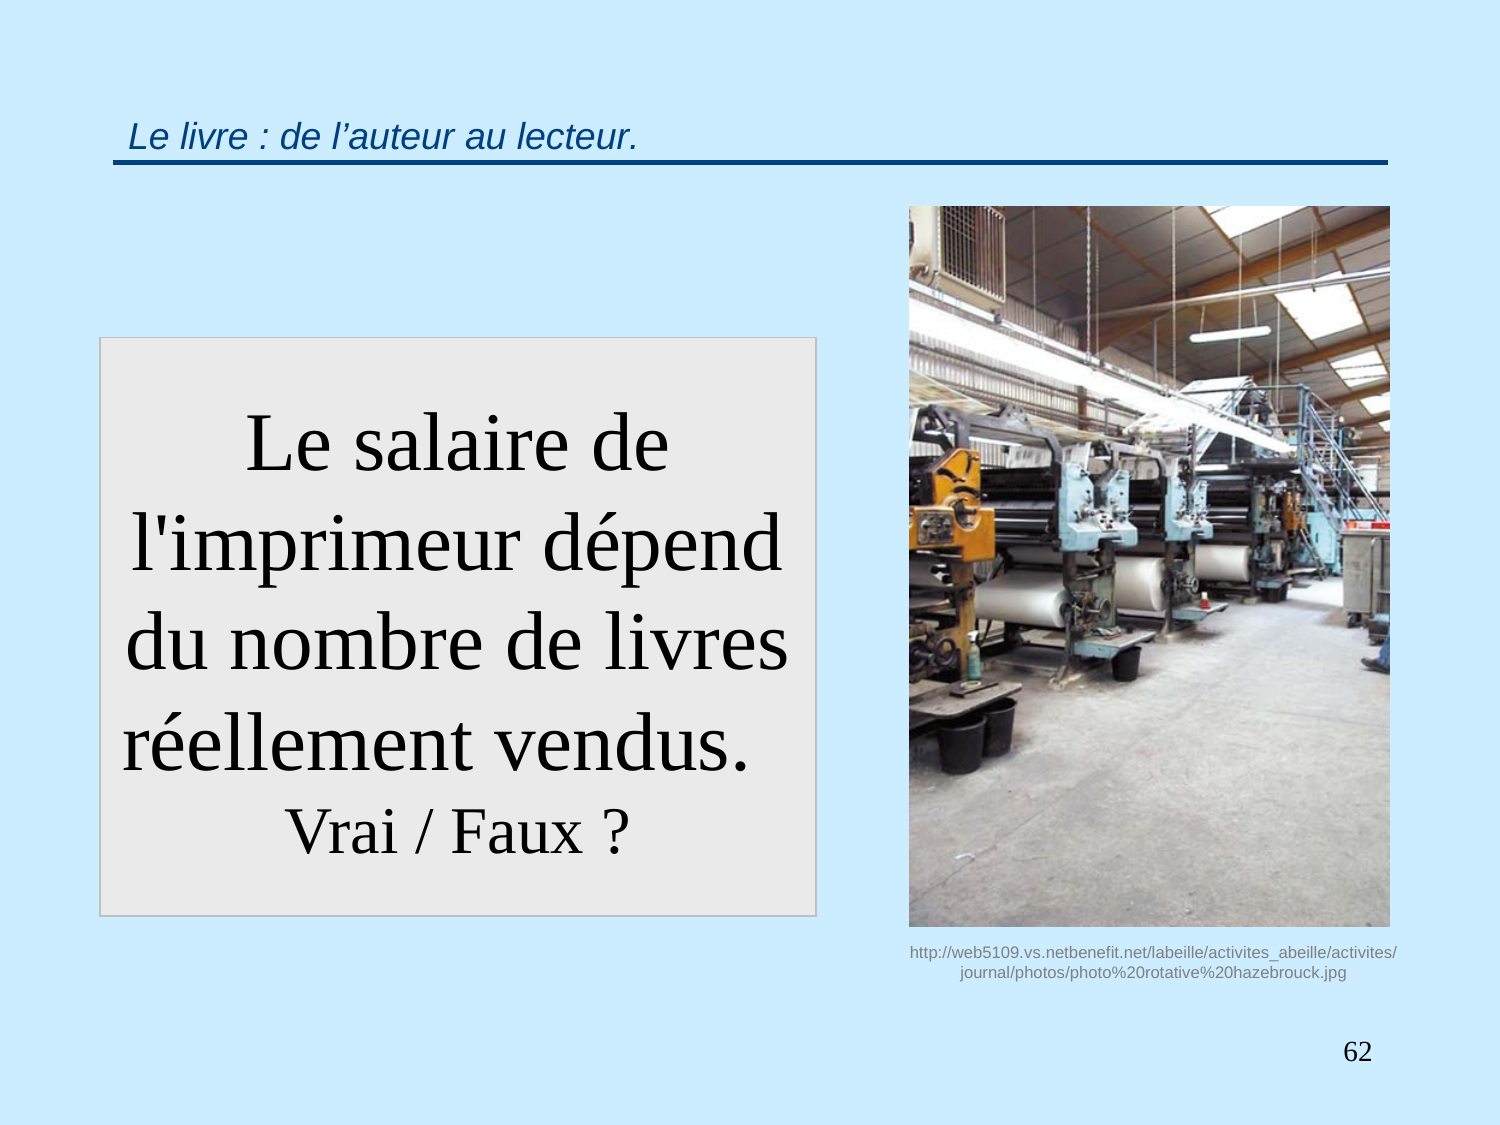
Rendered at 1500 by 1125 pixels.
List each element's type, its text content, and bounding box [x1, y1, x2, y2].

picture [909, 206, 1390, 927]
text_box http://web5109.vs.netbenefit.net/labeille/activites_abeille/activites/journal/photos/photo%20rotative%20hazebrouck.jpg [890, 934, 1418, 990]
title Le salaire de l'imprimeur dépend du nombre de livres réellement vendus. Vrai / Faux ? [99, 337, 816, 916]
text_box Le livre : de l’auteur au lecteur. [113, 104, 655, 160]
